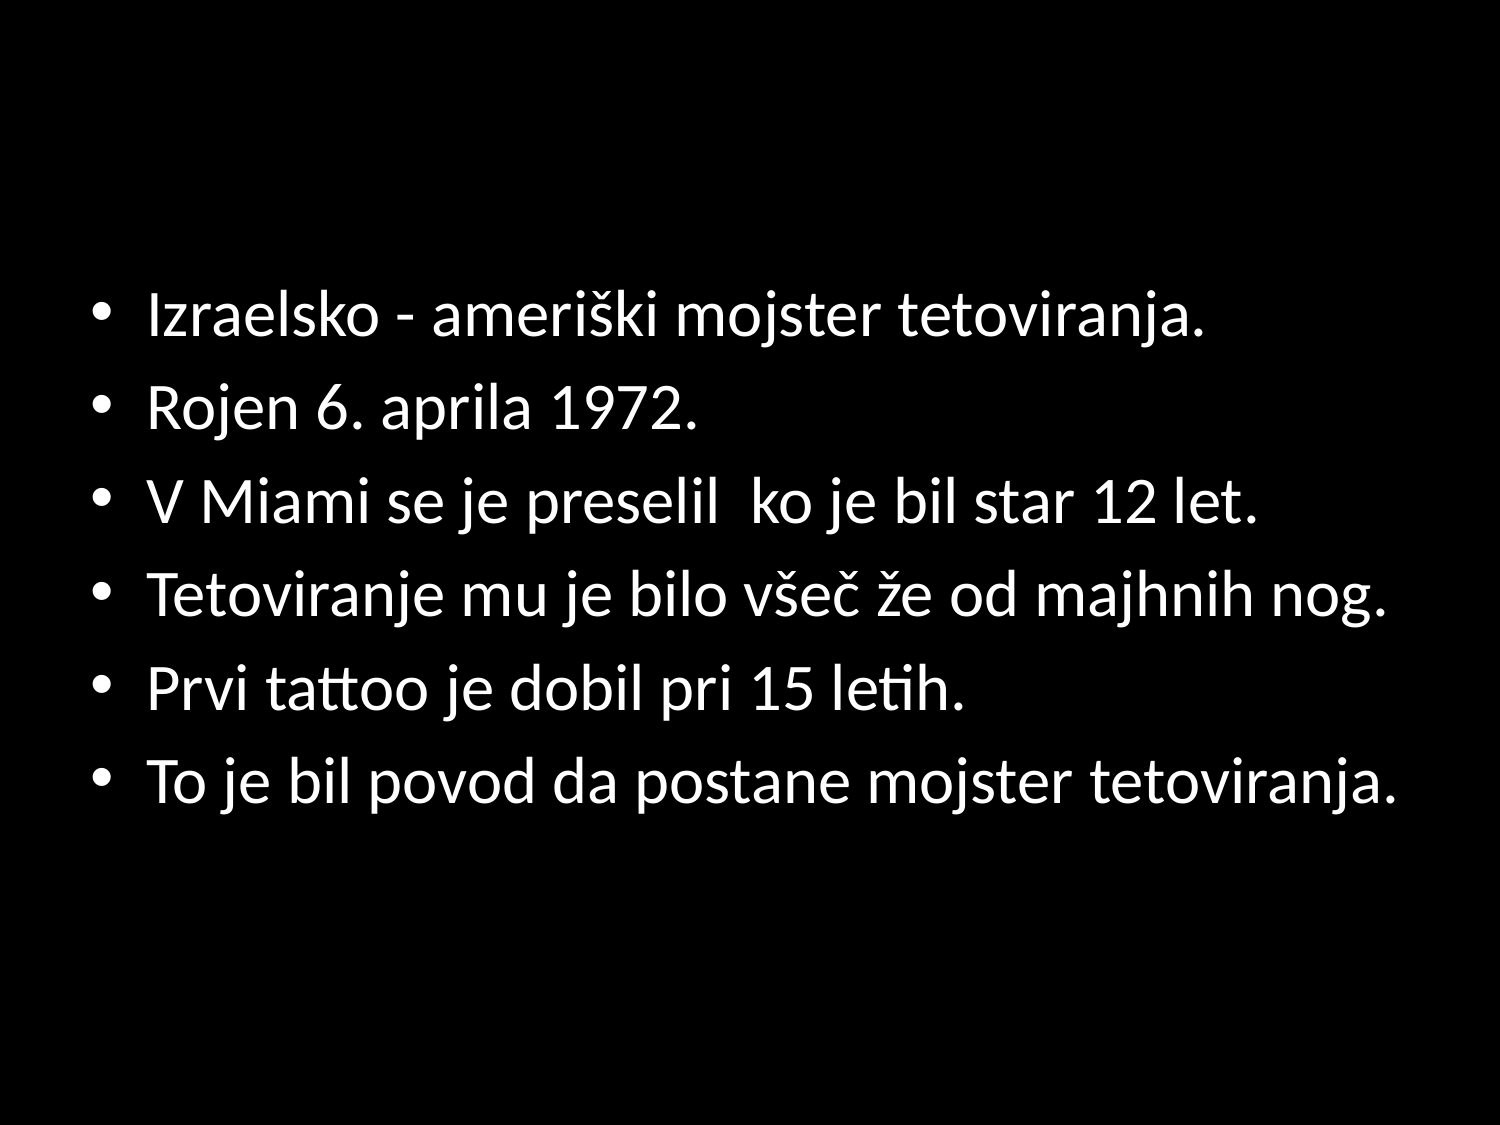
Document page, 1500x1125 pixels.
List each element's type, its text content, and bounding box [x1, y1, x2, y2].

list Izraelsko - ameriški mojster tetoviranja. Rojen 6. aprila 1972. V Miami se je preselil ko je bil star 12 let. Tetoviranje mu je bilo všeč že od majhnih nog. Prvi tattoo je dobil pri 15 letih. To je bil povod da postane mojster tetoviranja. [75, 262, 1425, 1005]
